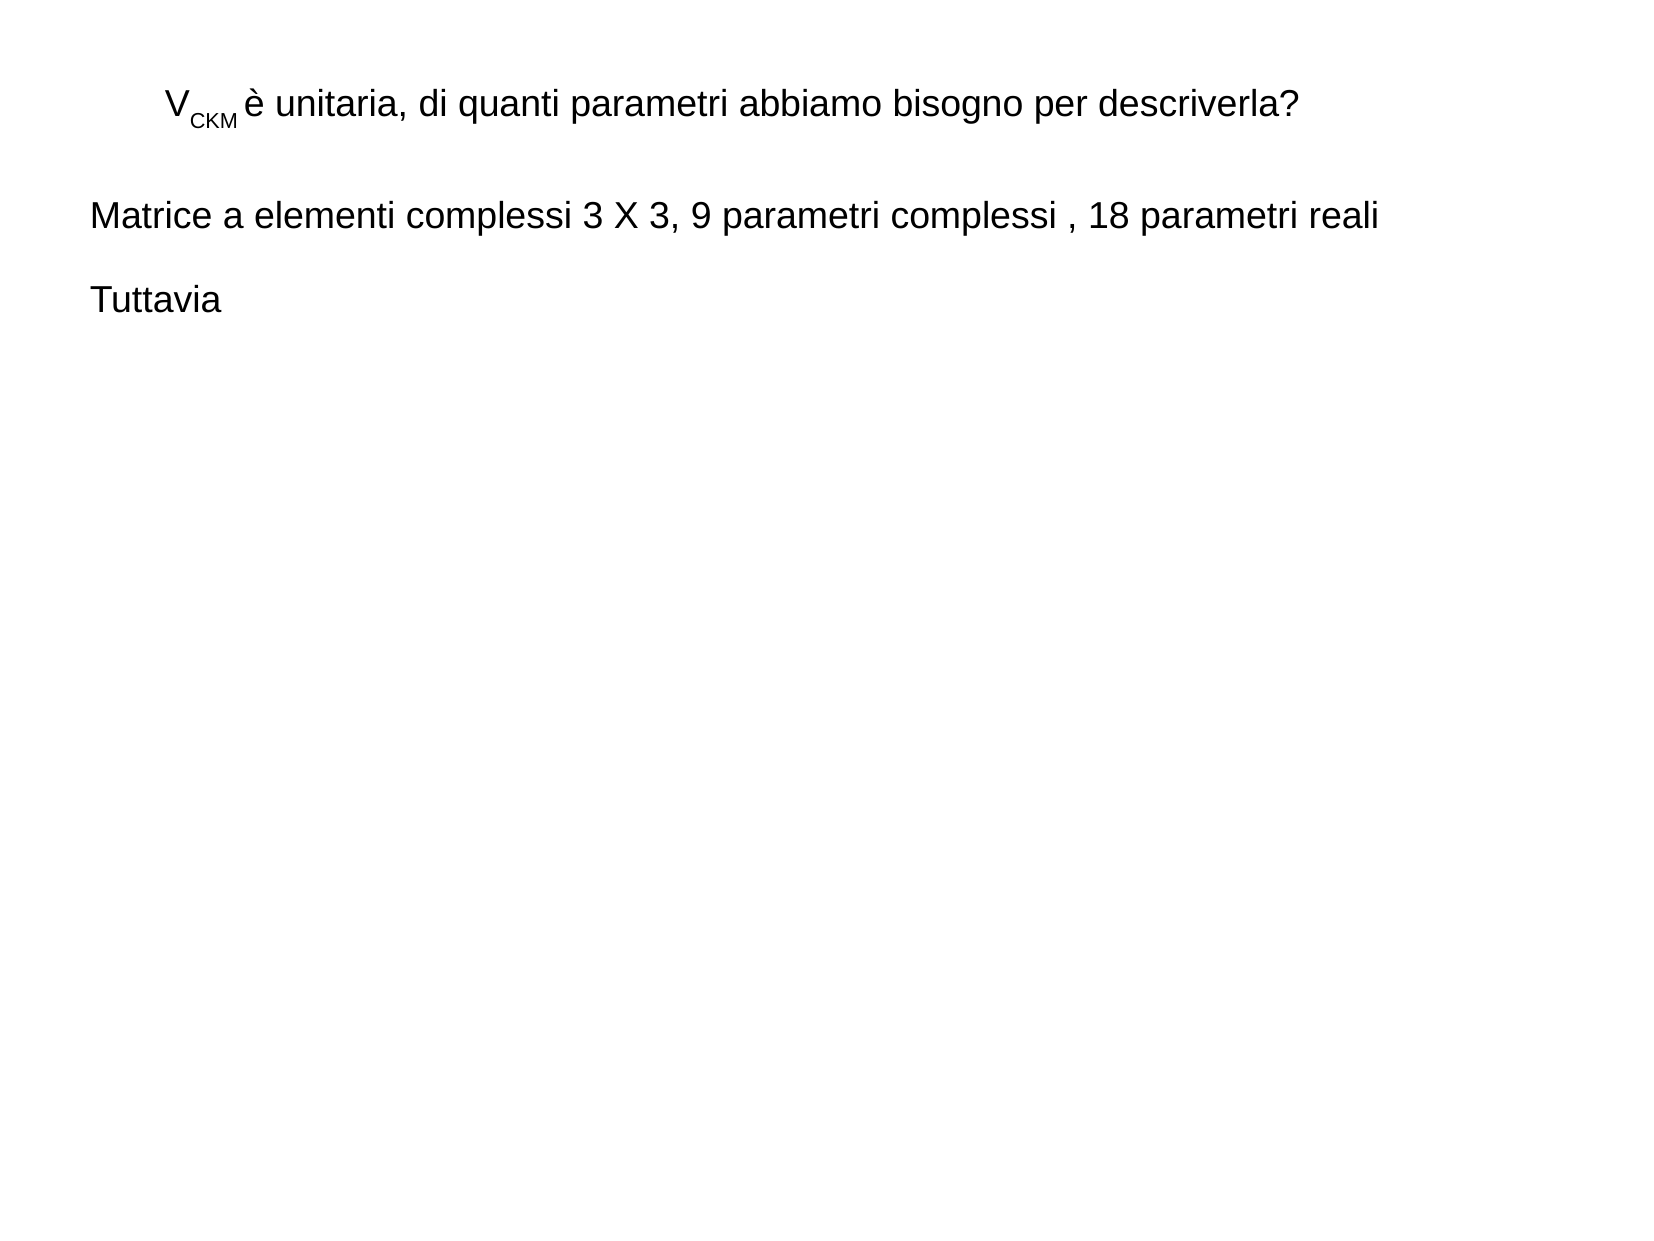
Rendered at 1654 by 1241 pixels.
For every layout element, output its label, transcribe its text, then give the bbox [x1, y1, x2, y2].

text_box Matrice a elementi complessi 3 X 3, 9 parametri complessi , 18 parametri reali Tuttavia [75, 187, 1538, 329]
text_box VCKM è unitaria, di quanti parametri abbiamo bisogno per descriverla? [150, 75, 1426, 141]
